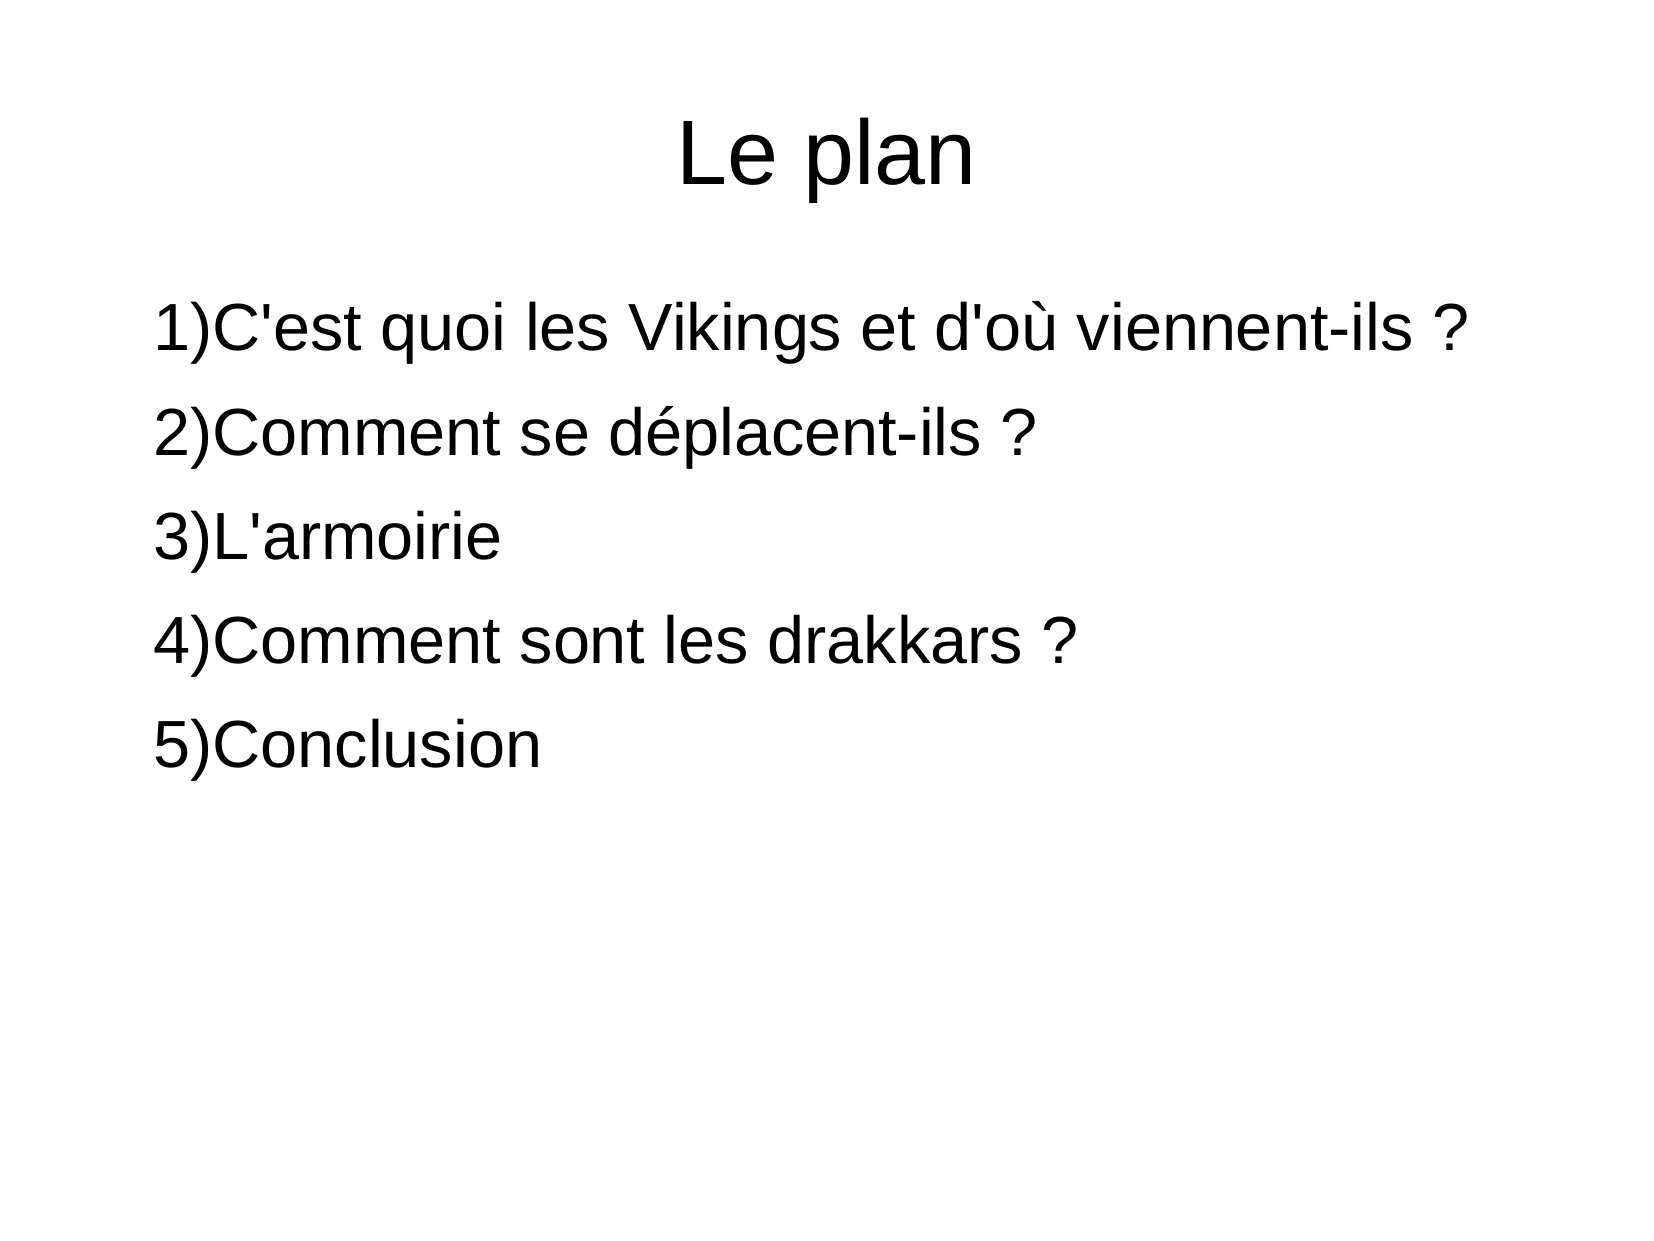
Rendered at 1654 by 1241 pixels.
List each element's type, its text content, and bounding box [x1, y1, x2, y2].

list 1)C'est quoi les Vikings et d'où viennent-ils ? 2)Comment se déplacent-ils ? 3)L'armoirie 4)Comment sont les drakkars ? 5)Conclusion [82, 290, 1571, 1010]
title Le plan [82, 49, 1571, 257]
